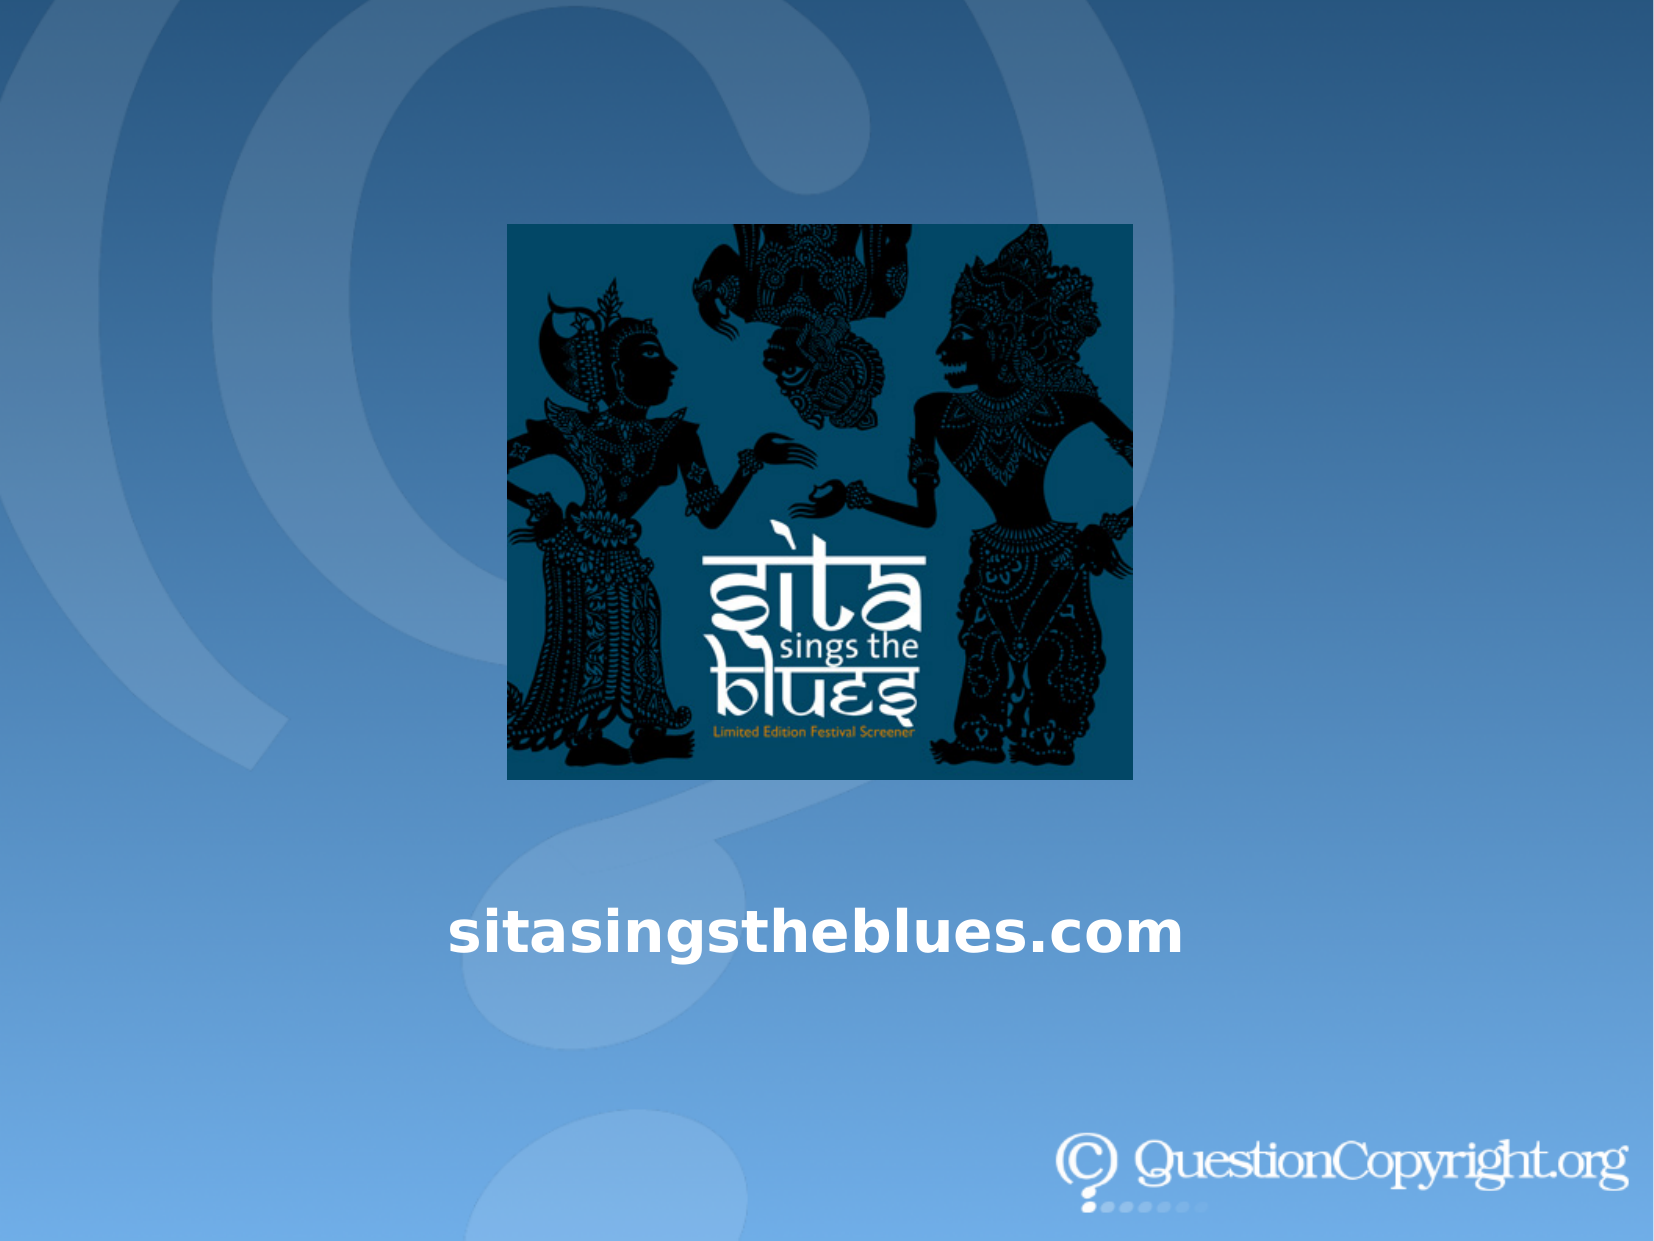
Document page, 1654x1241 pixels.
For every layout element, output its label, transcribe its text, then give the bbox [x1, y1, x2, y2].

picture [0, 0, 1654, 1241]
text_box sitasingstheblues.com [432, 891, 1201, 974]
